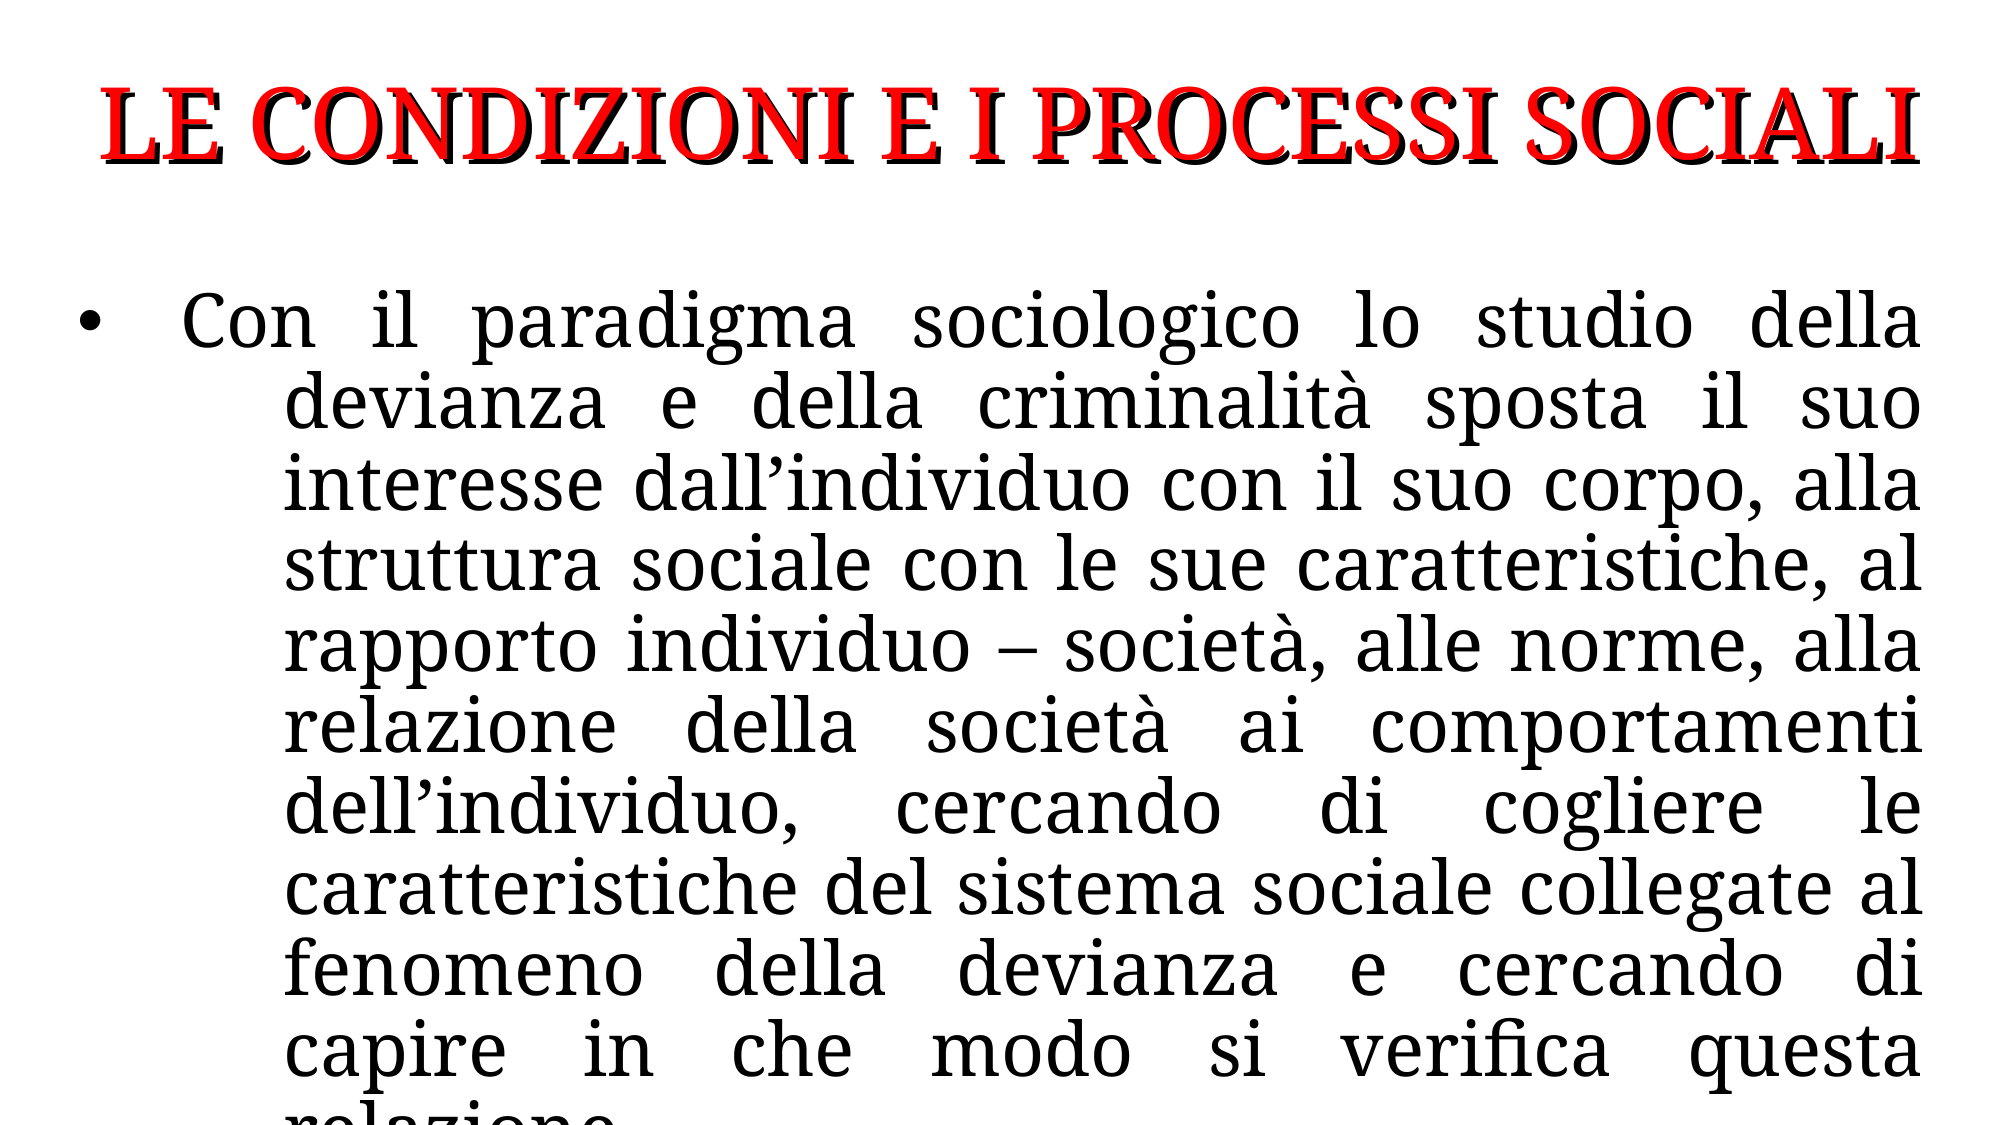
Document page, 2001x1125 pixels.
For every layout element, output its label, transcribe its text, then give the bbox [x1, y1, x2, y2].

subtitle Con il paradigma sociologico lo studio della devianza e della criminalità sposta il suo interesse dall’individuo con il suo corpo, alla struttura sociale con le sue caratteristiche, al rapporto individuo – società, alle norme, alla relazione della società ai comportamenti dell’individuo, cercando di cogliere le caratteristiche del sistema sociale collegate al fenomeno della devianza e cercando di capire in che modo si verifica questa relazione. [62, 275, 1941, 1013]
title LE CONDIZIONI E I PROCESSI SOCIALI [76, 40, 1941, 189]
